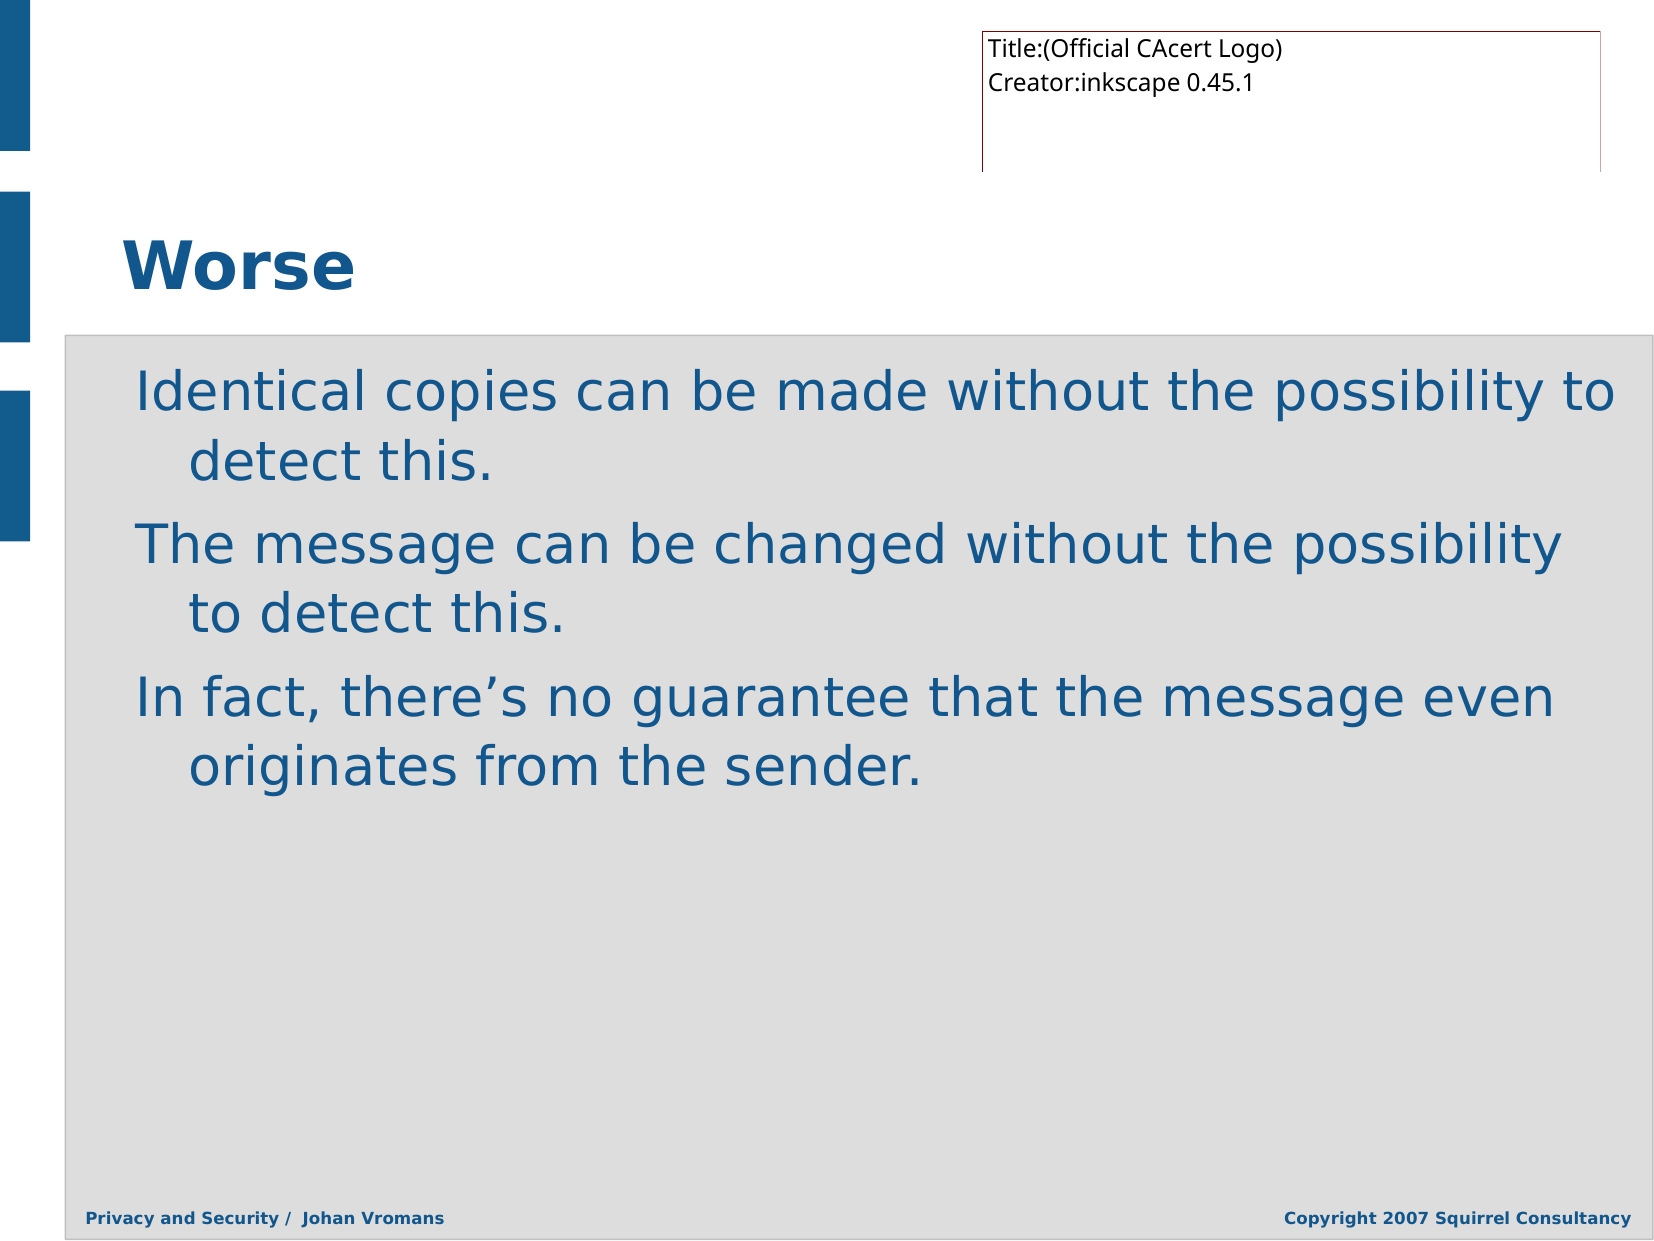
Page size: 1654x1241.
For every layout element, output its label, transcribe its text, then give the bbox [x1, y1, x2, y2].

list Identical copies can be made without the possibility to detect this. The message can be changed without the possibility to detect this. In fact, there’s no guarantee that the message even originates from the sender. [118, 354, 1625, 1235]
title Worse [121, 206, 1533, 326]
